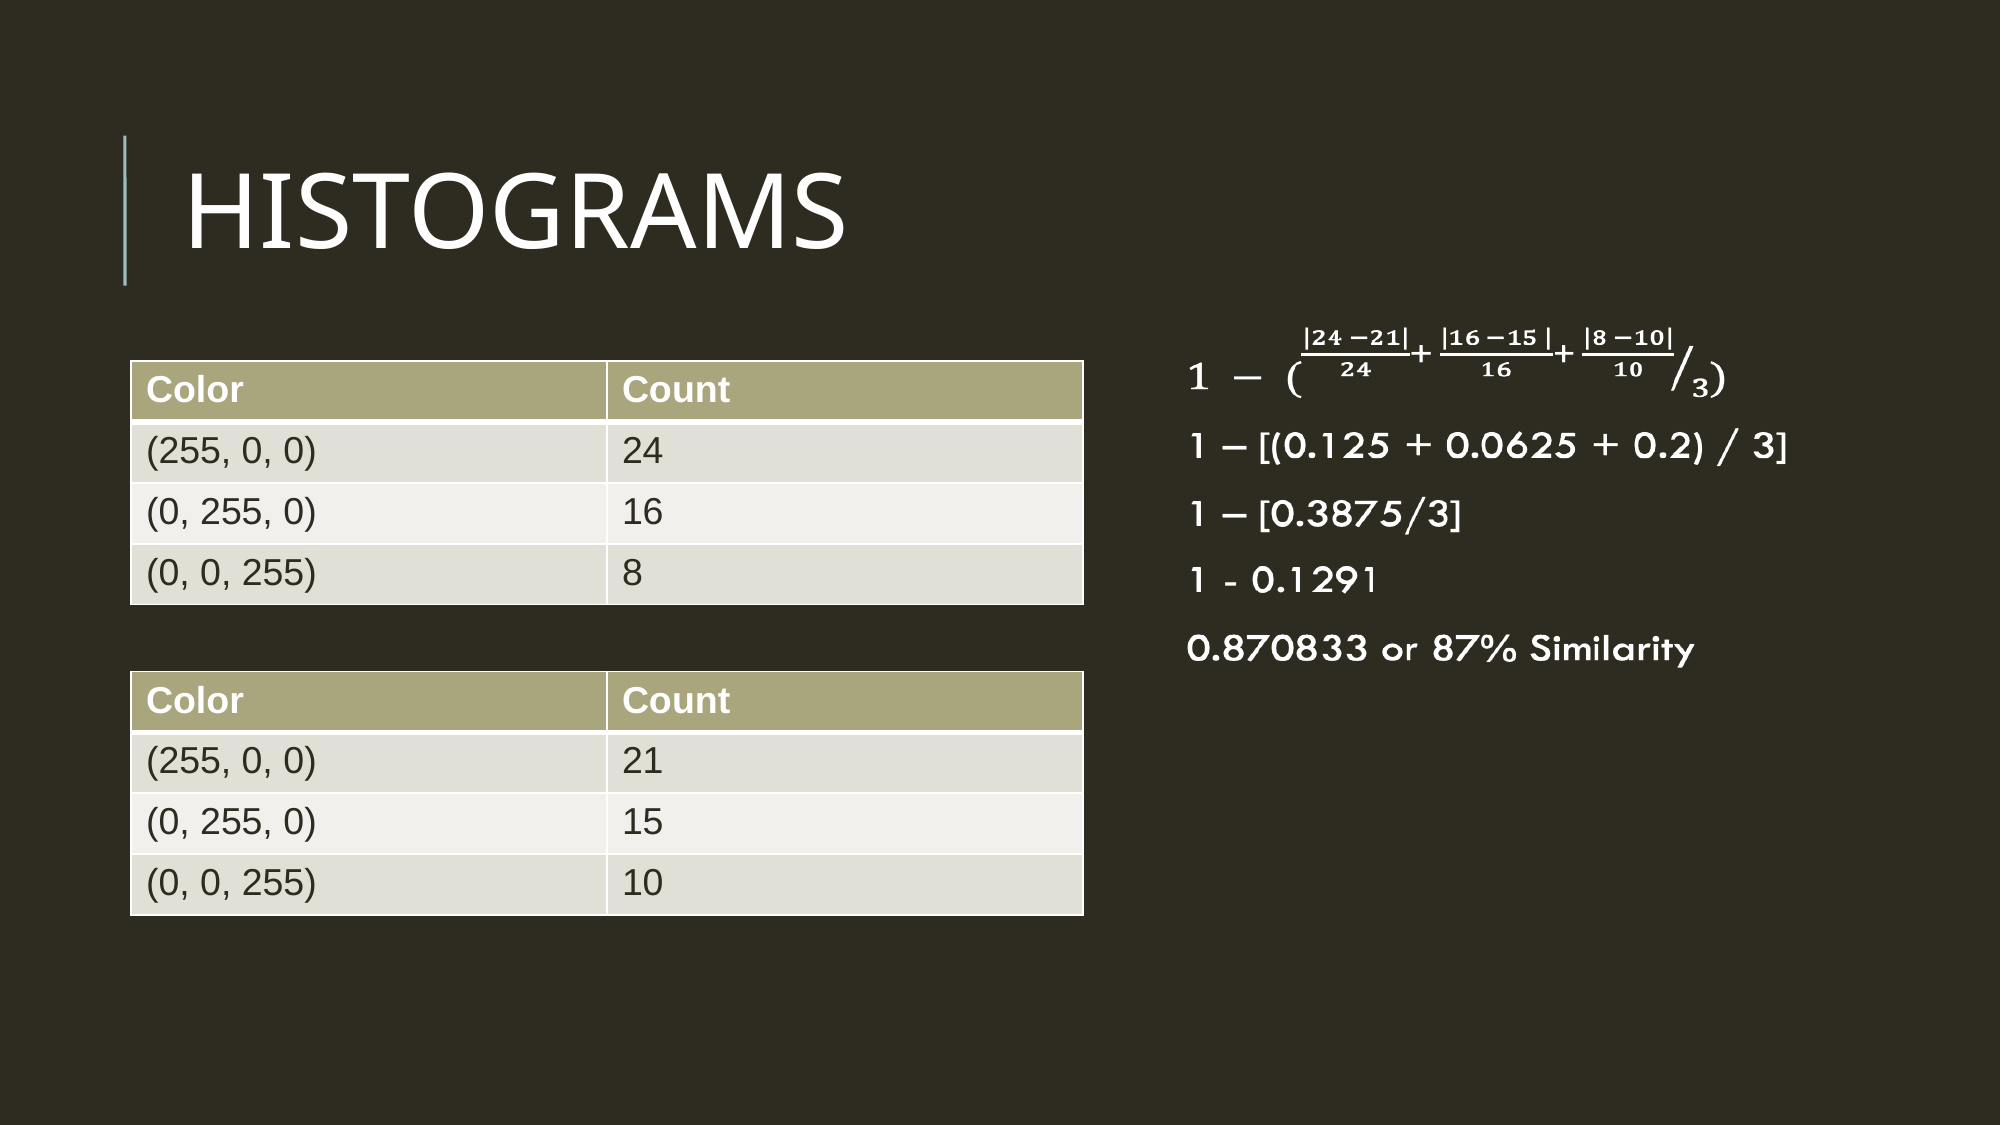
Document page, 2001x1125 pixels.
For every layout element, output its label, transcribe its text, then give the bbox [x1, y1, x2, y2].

table_cell (255, 0, 0) [132, 425, 606, 482]
table_cell (255, 0, 0) [132, 735, 606, 792]
table_cell 16 [608, 484, 1082, 543]
table_cell (0, 0, 255) [132, 545, 606, 604]
table_cell (0, 255, 0) [132, 484, 606, 543]
table_cell 24 [608, 425, 1082, 482]
table_cell (0, 255, 0) [132, 794, 606, 853]
table_header Color [132, 362, 606, 419]
table_cell 15 [608, 794, 1082, 853]
title HISTOGRAMS [168, 96, 1763, 342]
table_cell 21 [608, 735, 1082, 792]
table_header Color [132, 672, 606, 730]
table_cell (0, 0, 255) [132, 855, 606, 914]
table_header Count [608, 672, 1082, 730]
table_header Count [608, 362, 1082, 419]
table_cell 8 [608, 545, 1082, 604]
table_cell 10 [608, 855, 1082, 914]
text_box [1145, 232, 1900, 893]
